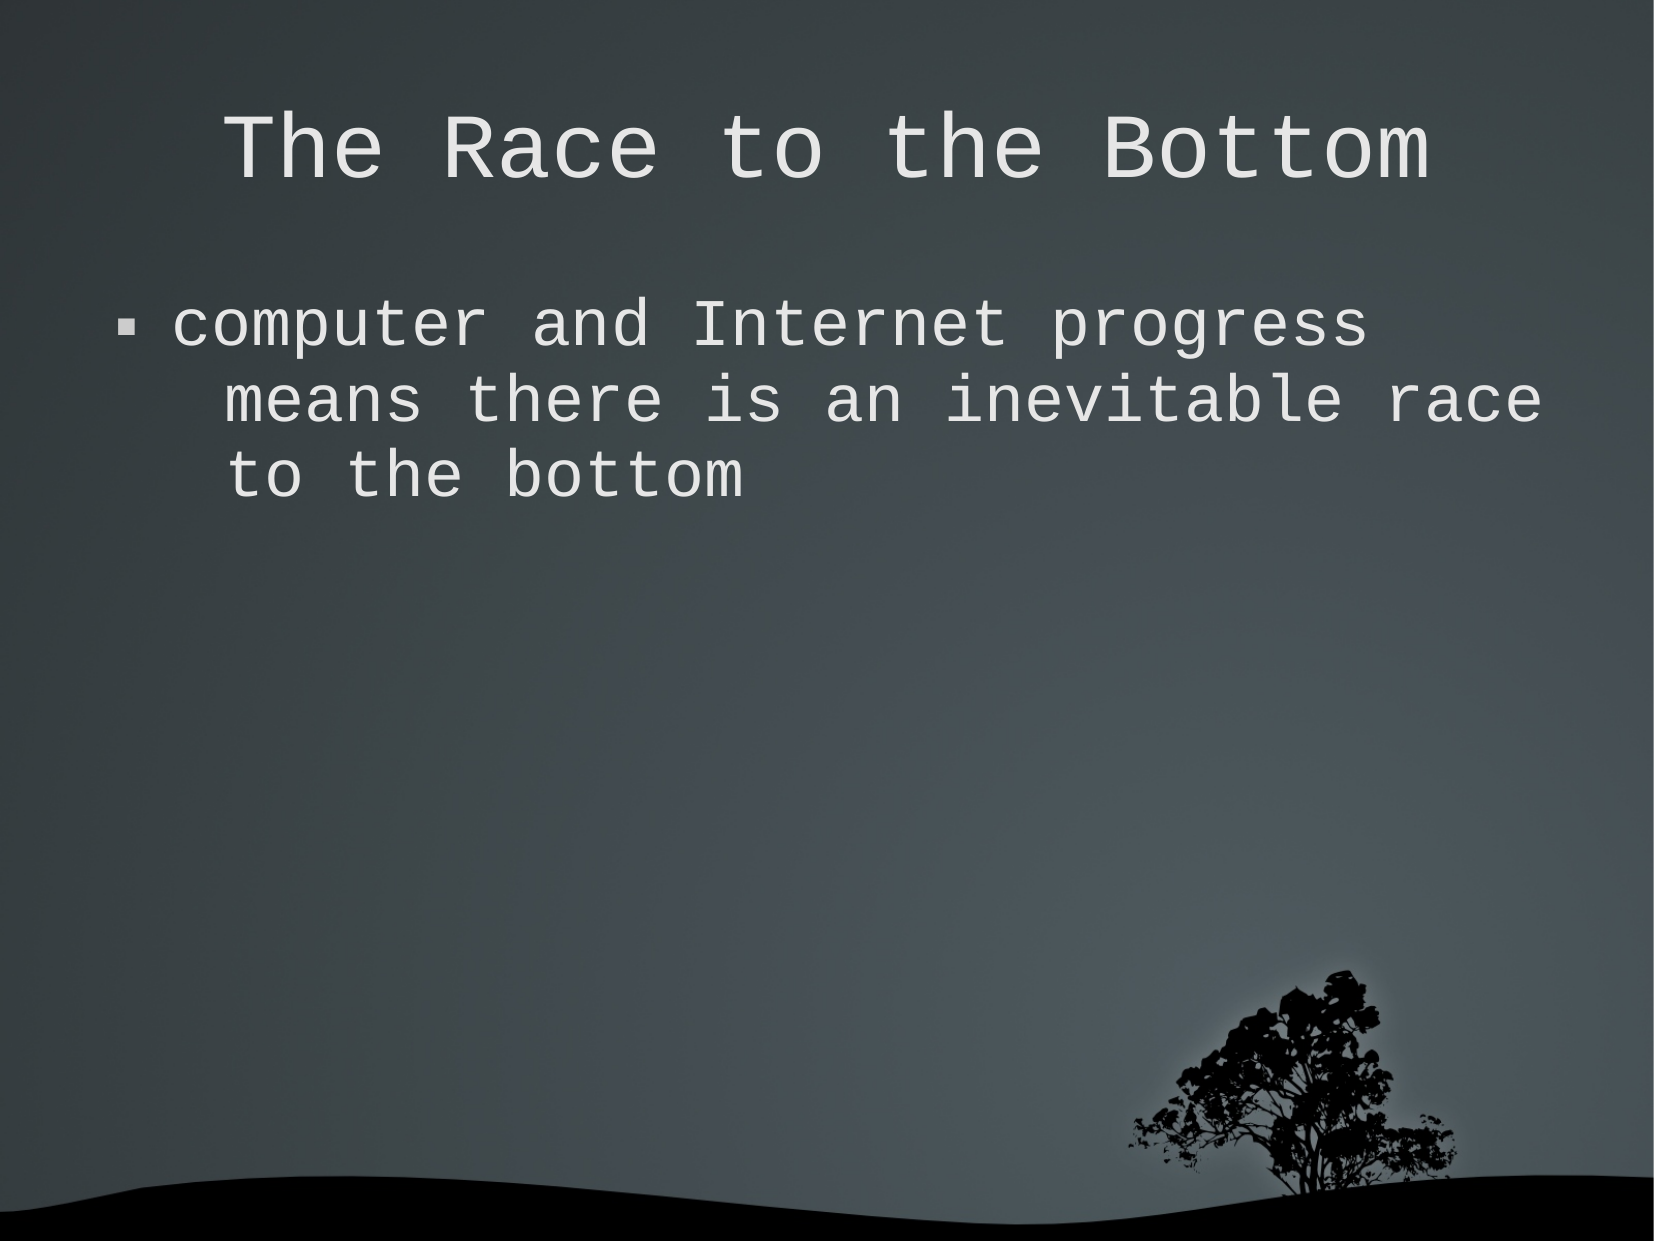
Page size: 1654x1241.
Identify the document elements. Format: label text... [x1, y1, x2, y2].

picture [0, 0, 1654, 1241]
list computer and Internet progress means there is an inevitable race to the bottom [82, 290, 1571, 1094]
title The Race to the Bottom [82, 56, 1571, 250]
